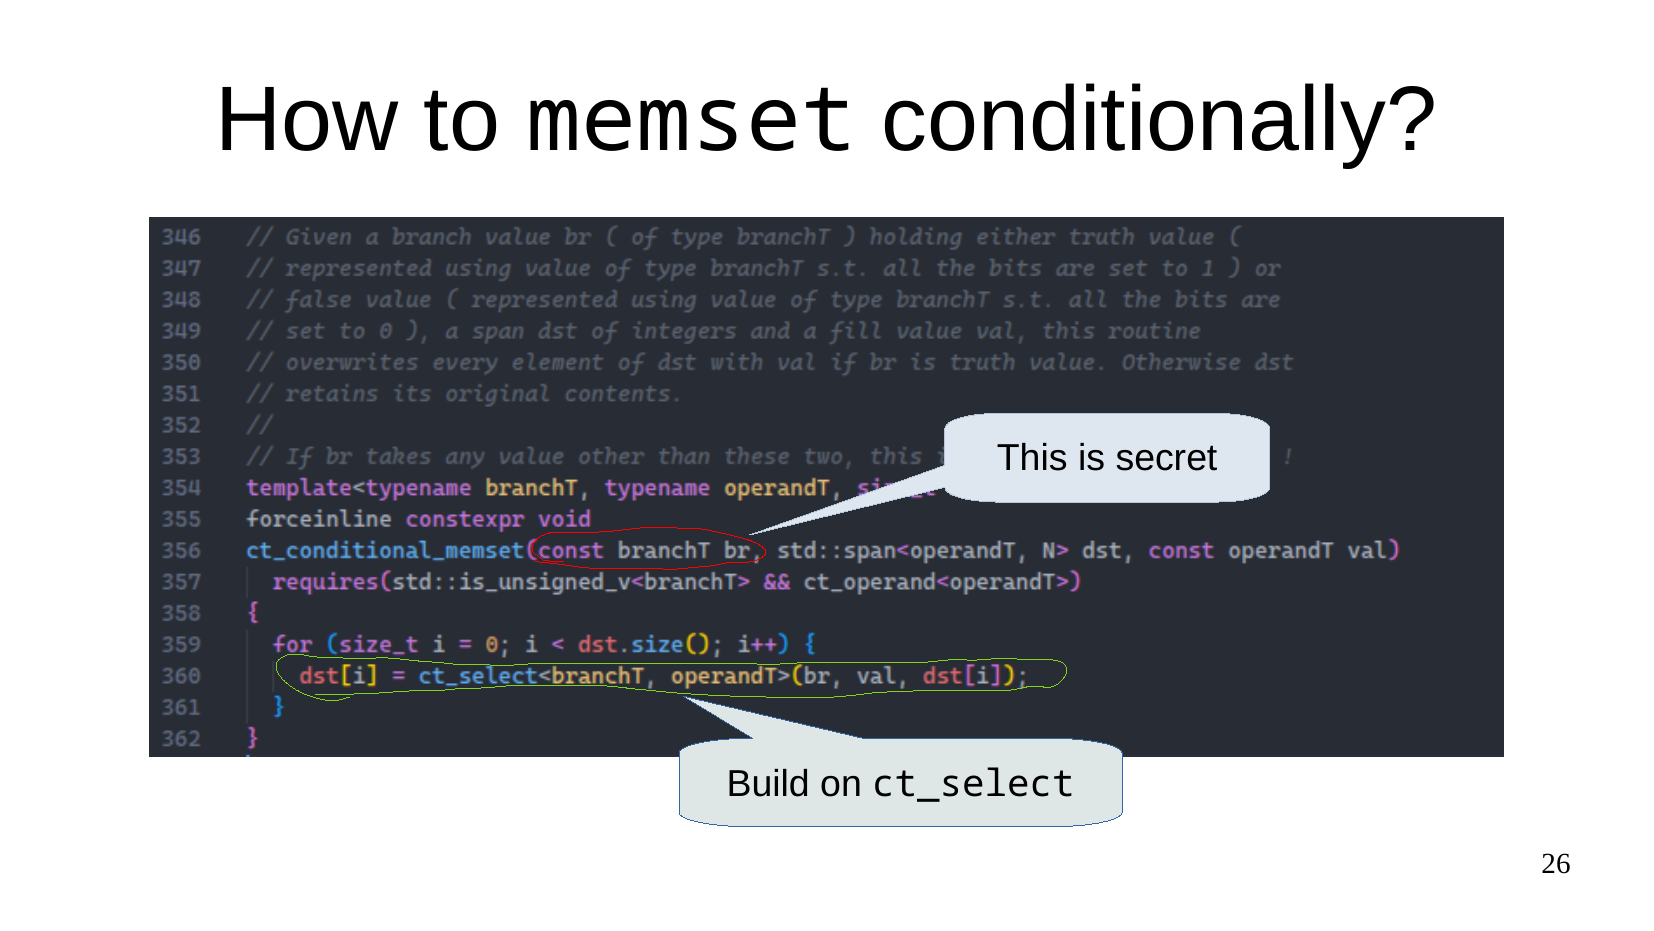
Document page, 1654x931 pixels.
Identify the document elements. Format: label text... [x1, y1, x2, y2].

text_box This is secret [749, 413, 1270, 535]
picture [149, 217, 1504, 758]
title How to memset conditionally? [82, 37, 1571, 193]
text_box Build on ct_select [679, 696, 1123, 827]
